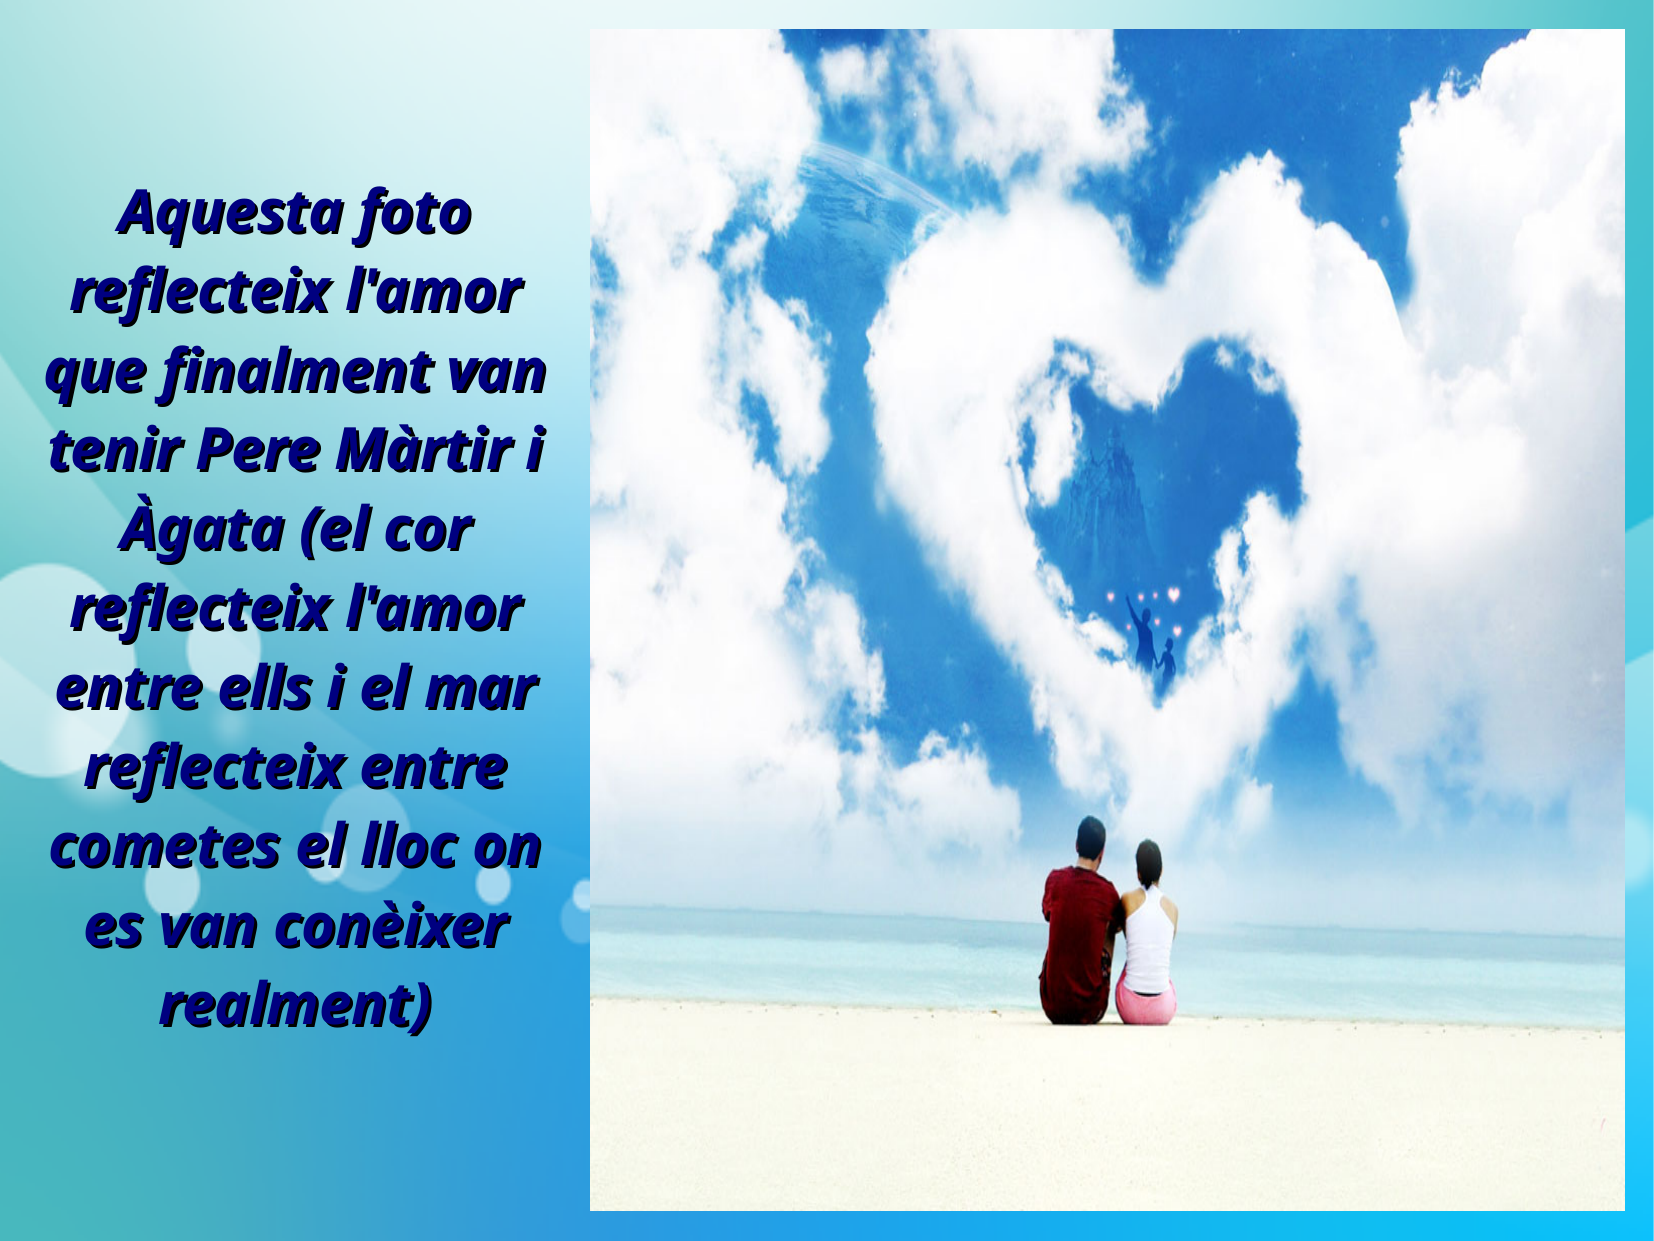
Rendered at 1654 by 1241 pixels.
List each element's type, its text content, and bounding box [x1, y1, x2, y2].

title Aquesta foto reflecteix l'amor que finalment van tenir Pere Màrtir i Àgata (el cor reflecteix l'amor entre ells i el mar reflecteix entre cometes el lloc on es van conèixer realment) [29, 29, 562, 1182]
picture [0, 0, 1654, 1241]
